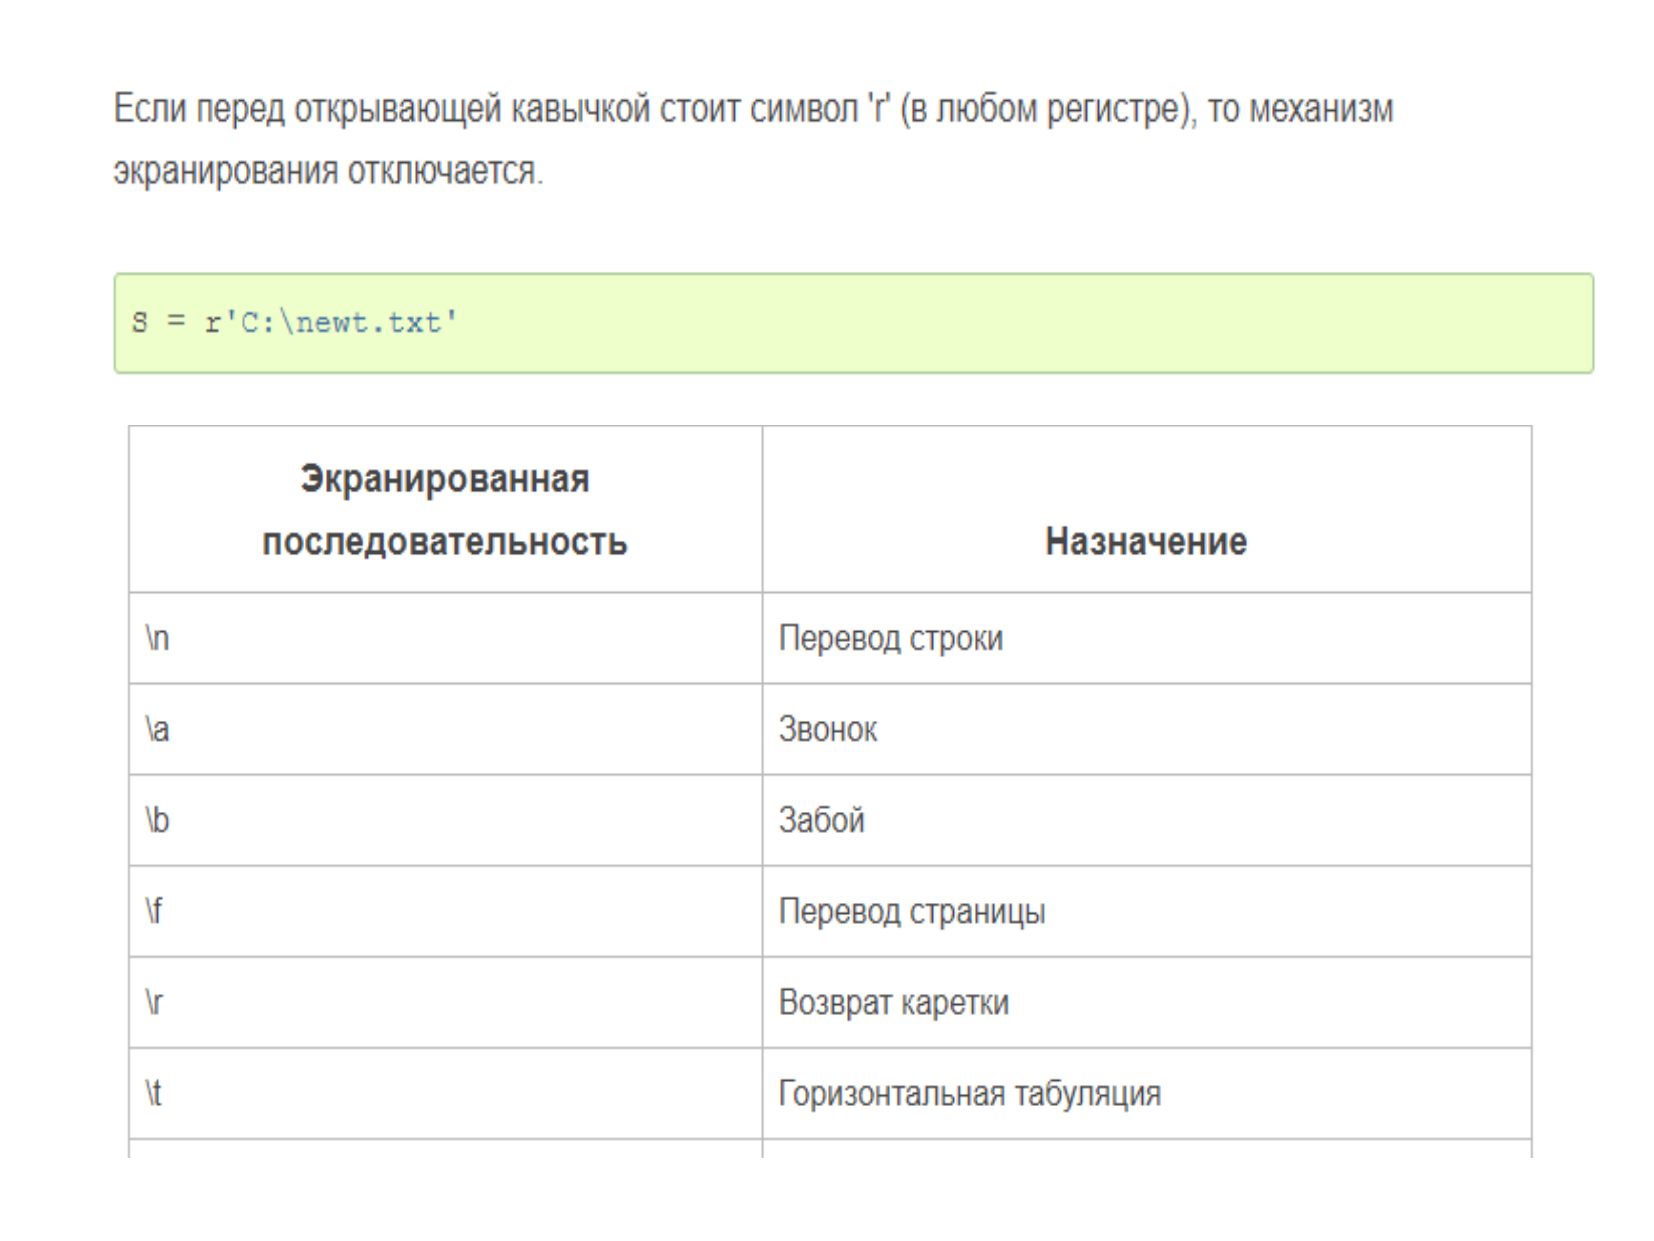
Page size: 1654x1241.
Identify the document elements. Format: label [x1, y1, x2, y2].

picture [117, 425, 1560, 1158]
picture [66, 58, 1607, 402]
